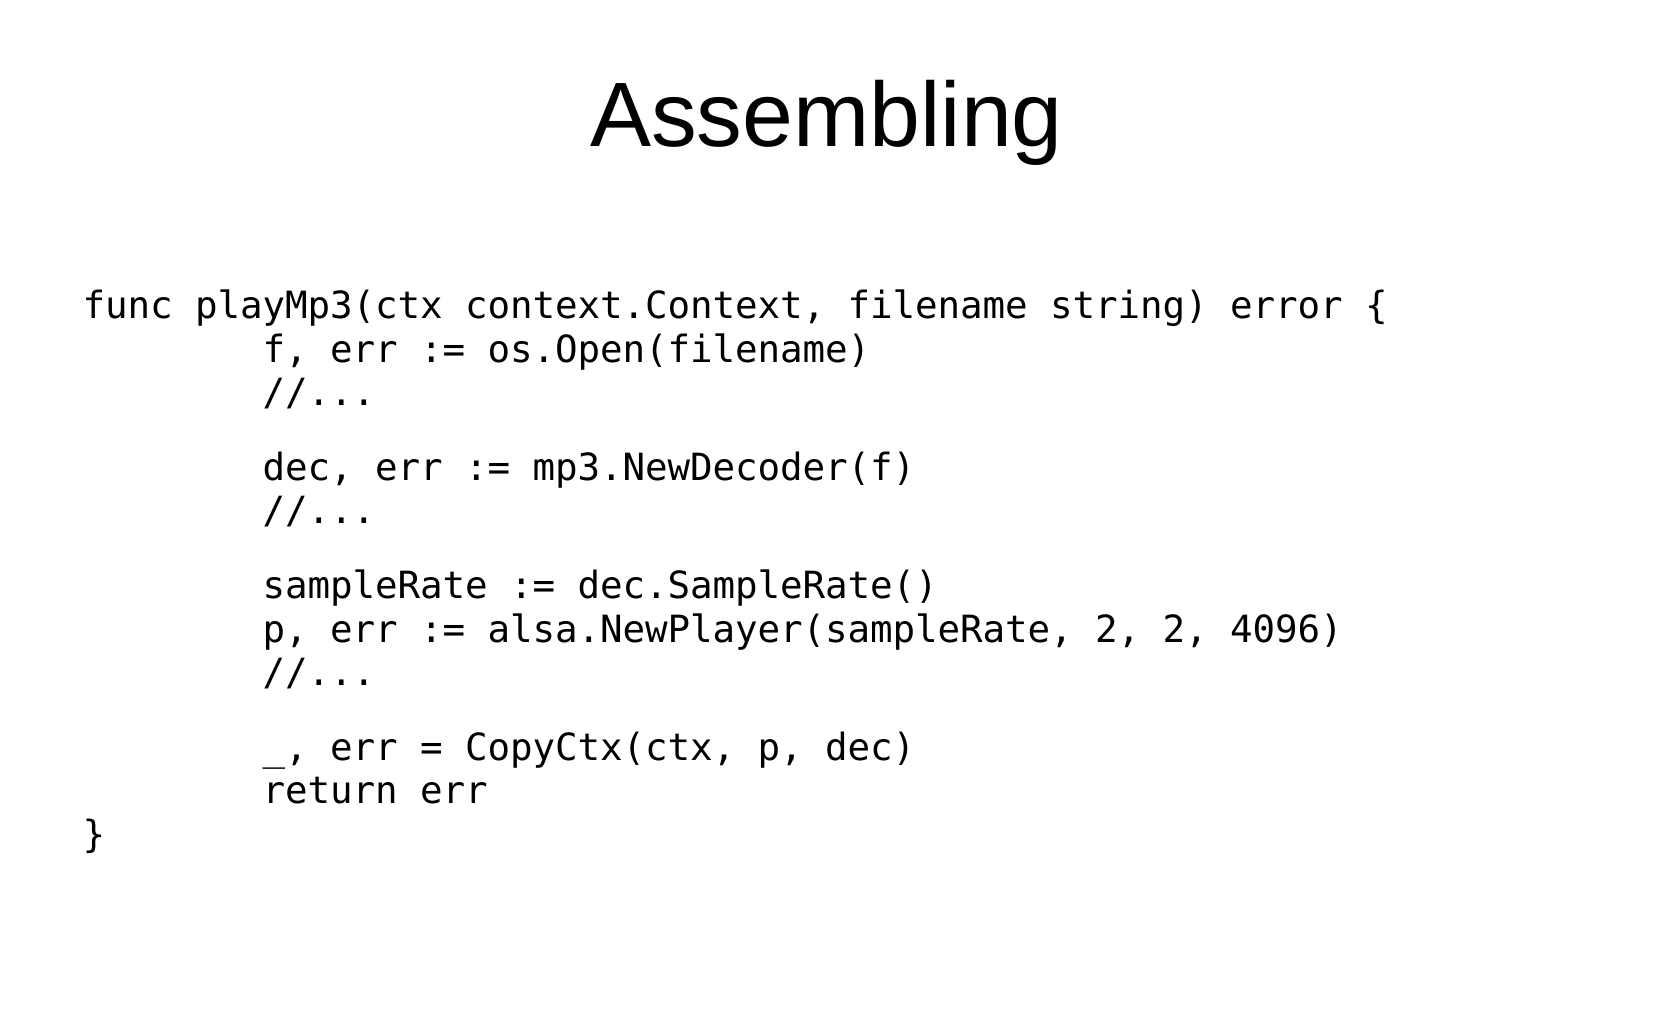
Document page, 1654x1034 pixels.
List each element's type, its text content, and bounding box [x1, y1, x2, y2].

subtitle func playMp3(ctx context.Context, filename string) error { f, err := os.Open(filename) //... dec, err := mp3.NewDecoder(f) //... sampleRate := dec.SampleRate() p, err := alsa.NewPlayer(sampleRate, 2, 2, 4096) //... _, err = CopyCtx(ctx, p, dec) return err } [82, 283, 1571, 857]
title Assembling [82, 36, 1571, 193]
